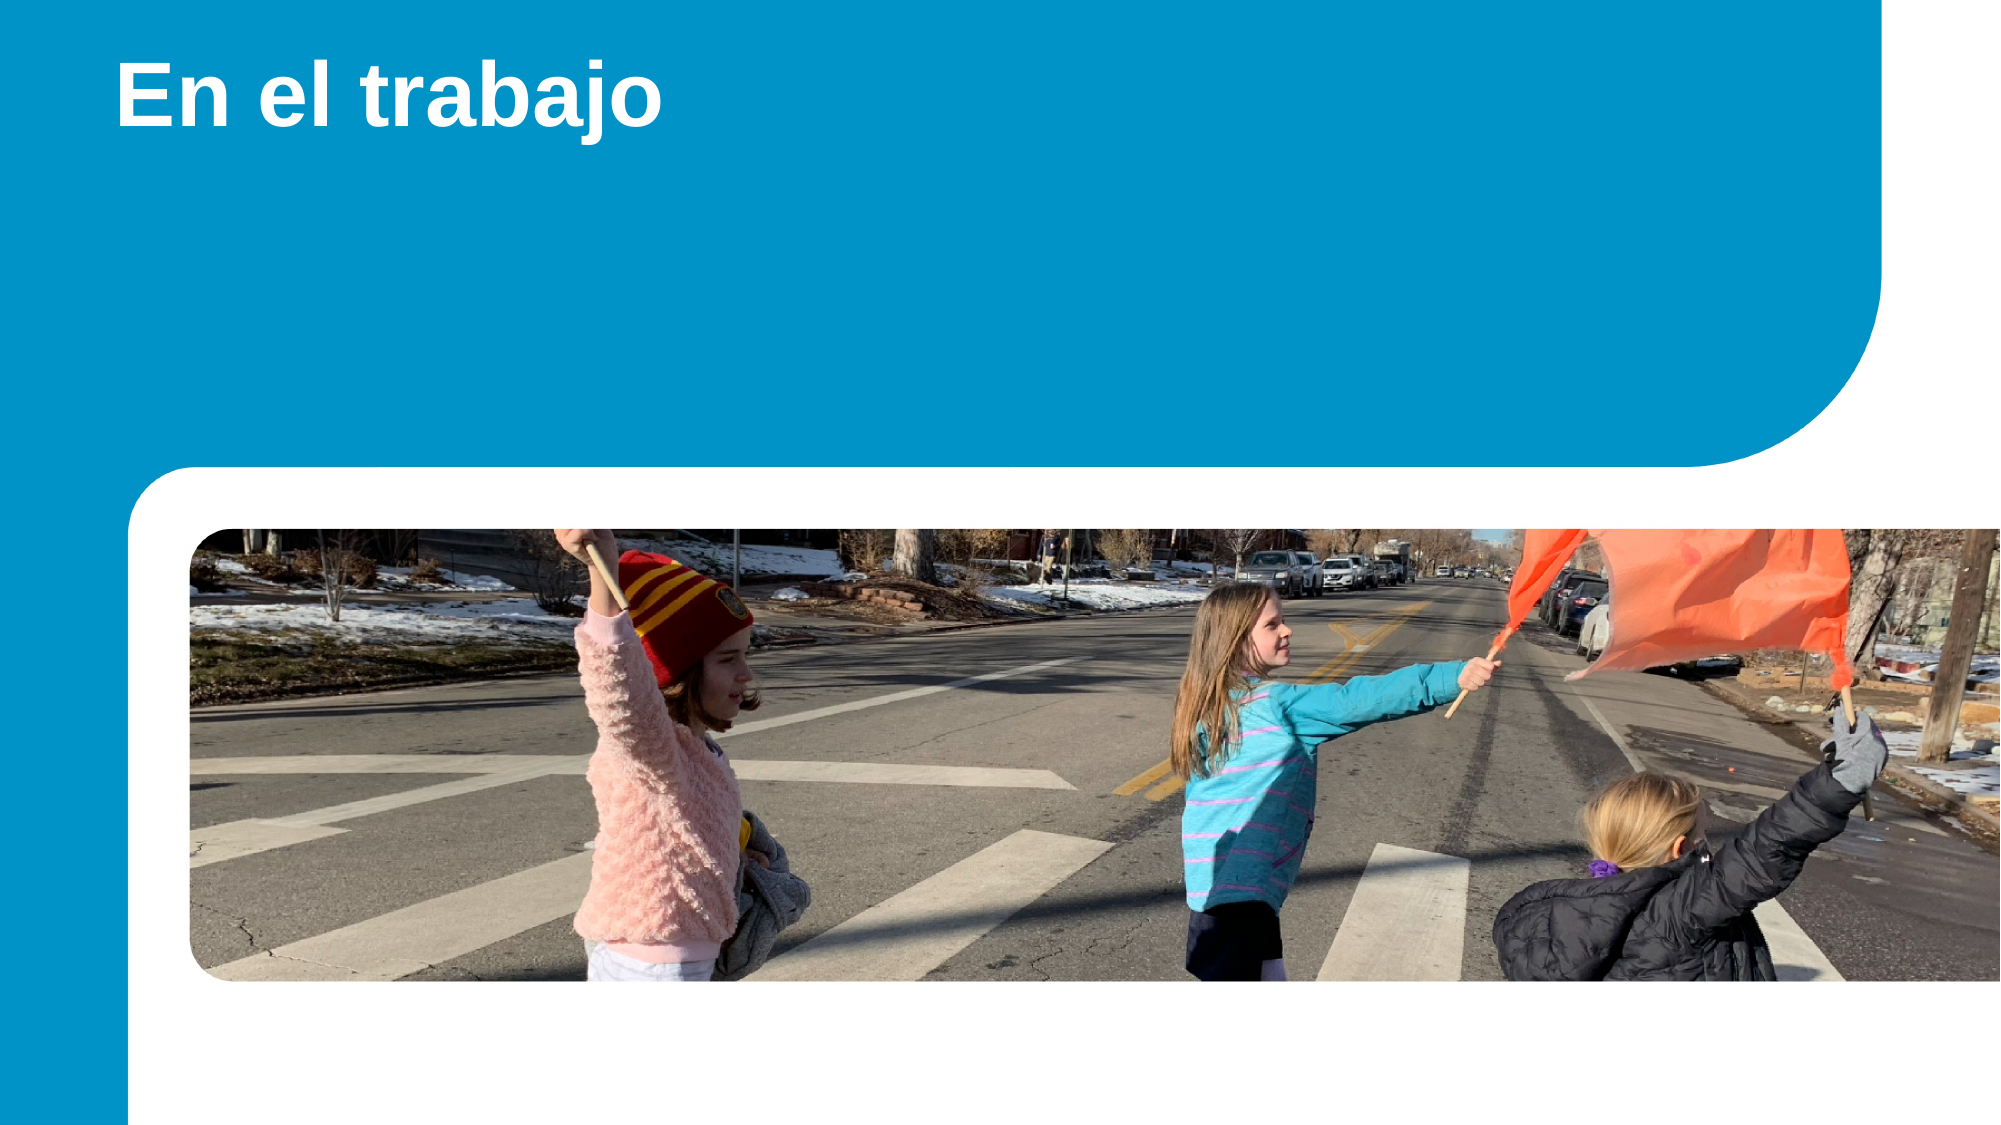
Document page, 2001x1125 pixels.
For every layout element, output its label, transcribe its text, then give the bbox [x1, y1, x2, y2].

title En el trabajo [200, 134, 1358, 247]
